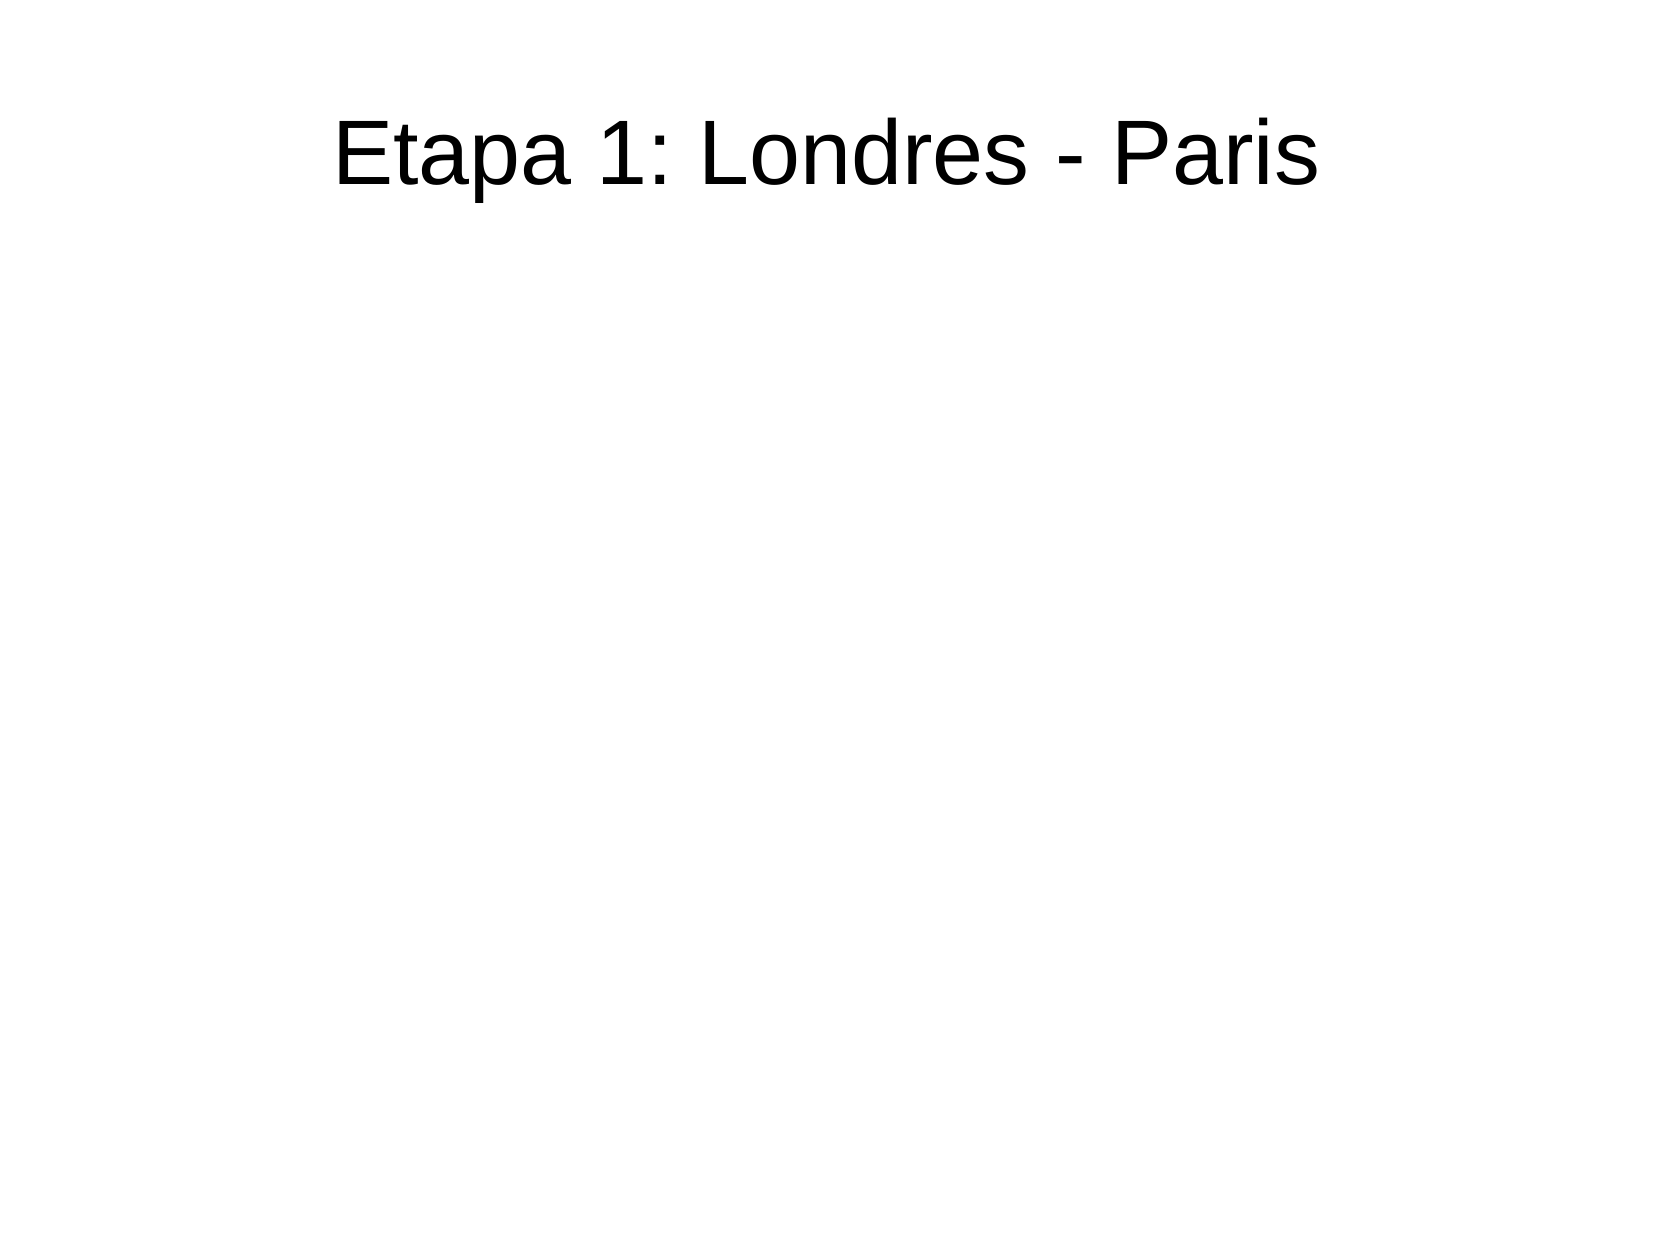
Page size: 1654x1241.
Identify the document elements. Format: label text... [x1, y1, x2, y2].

title Etapa 1: Londres - Paris [82, 49, 1571, 257]
